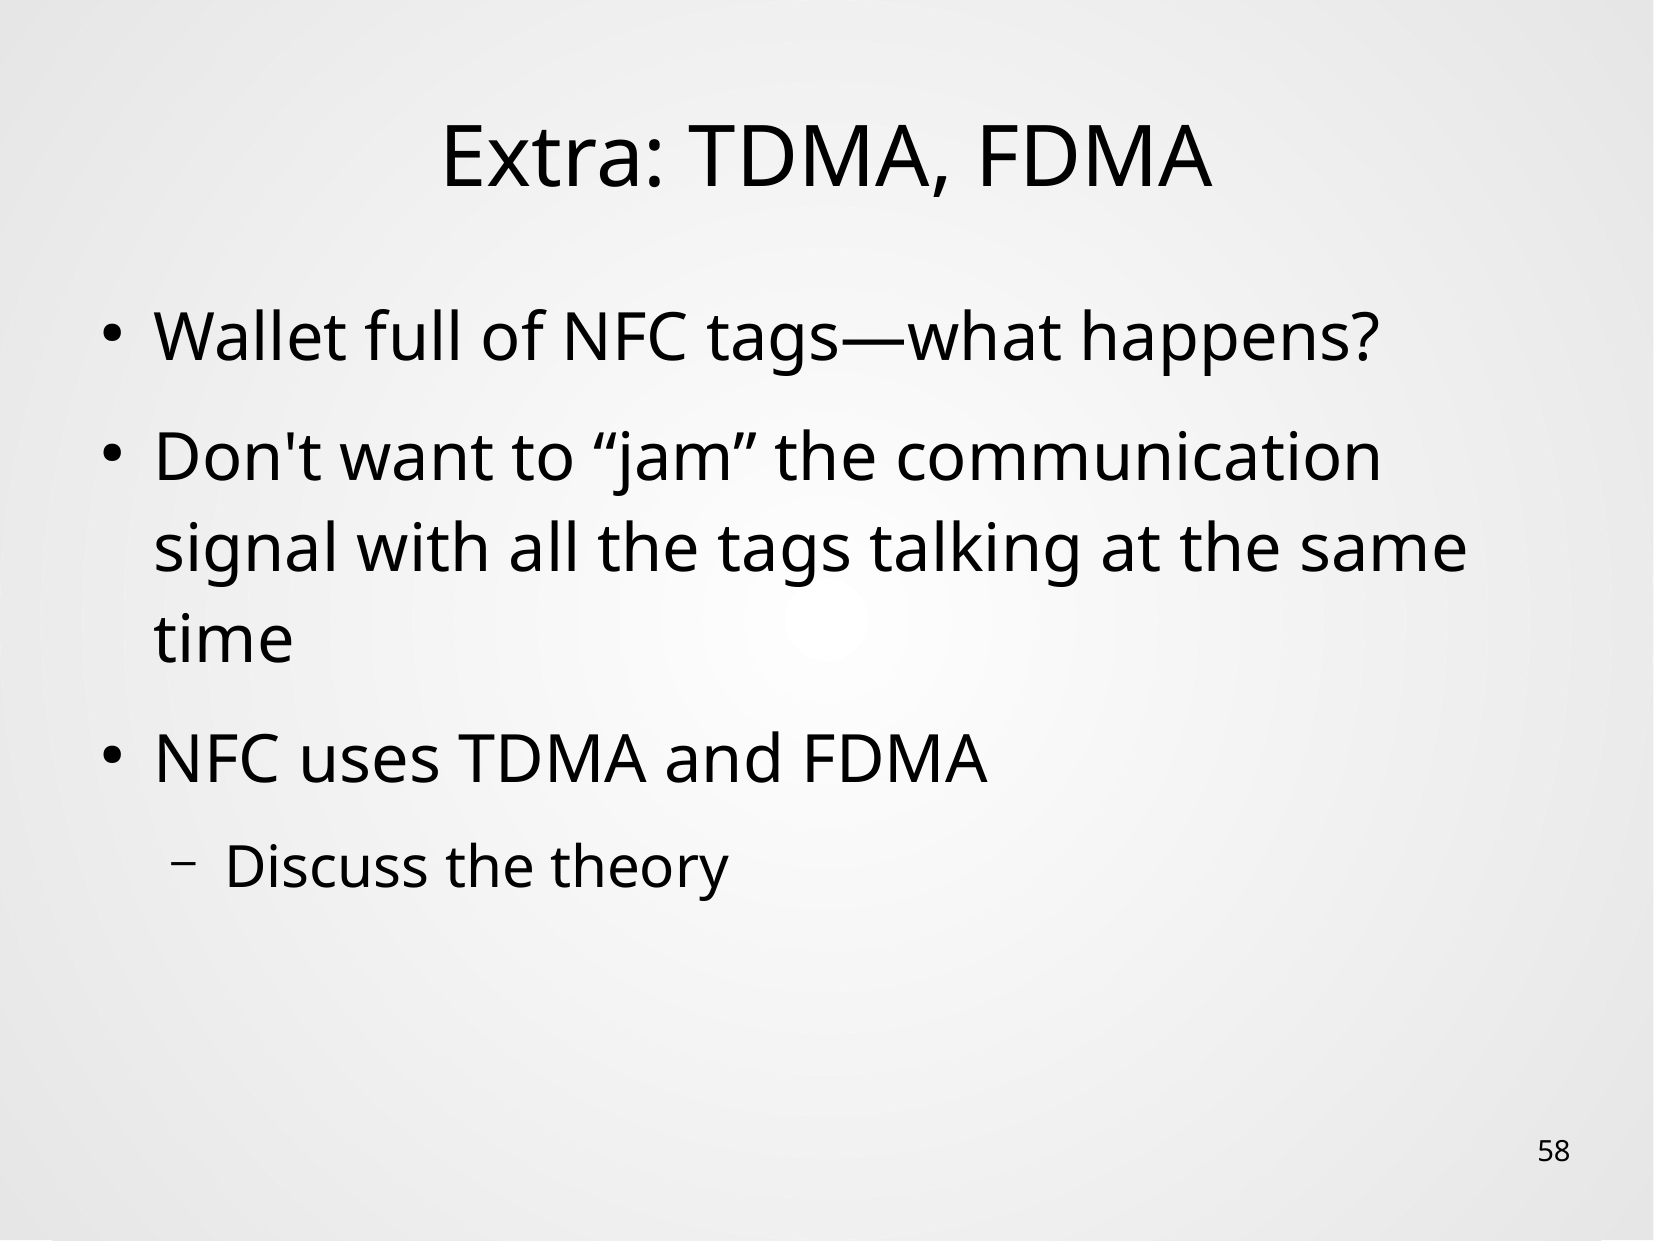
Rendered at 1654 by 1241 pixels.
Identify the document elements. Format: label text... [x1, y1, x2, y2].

title Extra: TDMA, FDMA [82, 49, 1571, 257]
list Wallet full of NFC tags—what happens? Don't want to “jam” the communication signal with all the tags talking at the same time NFC uses TDMA and FDMA Discuss the theory [82, 289, 1571, 1010]
